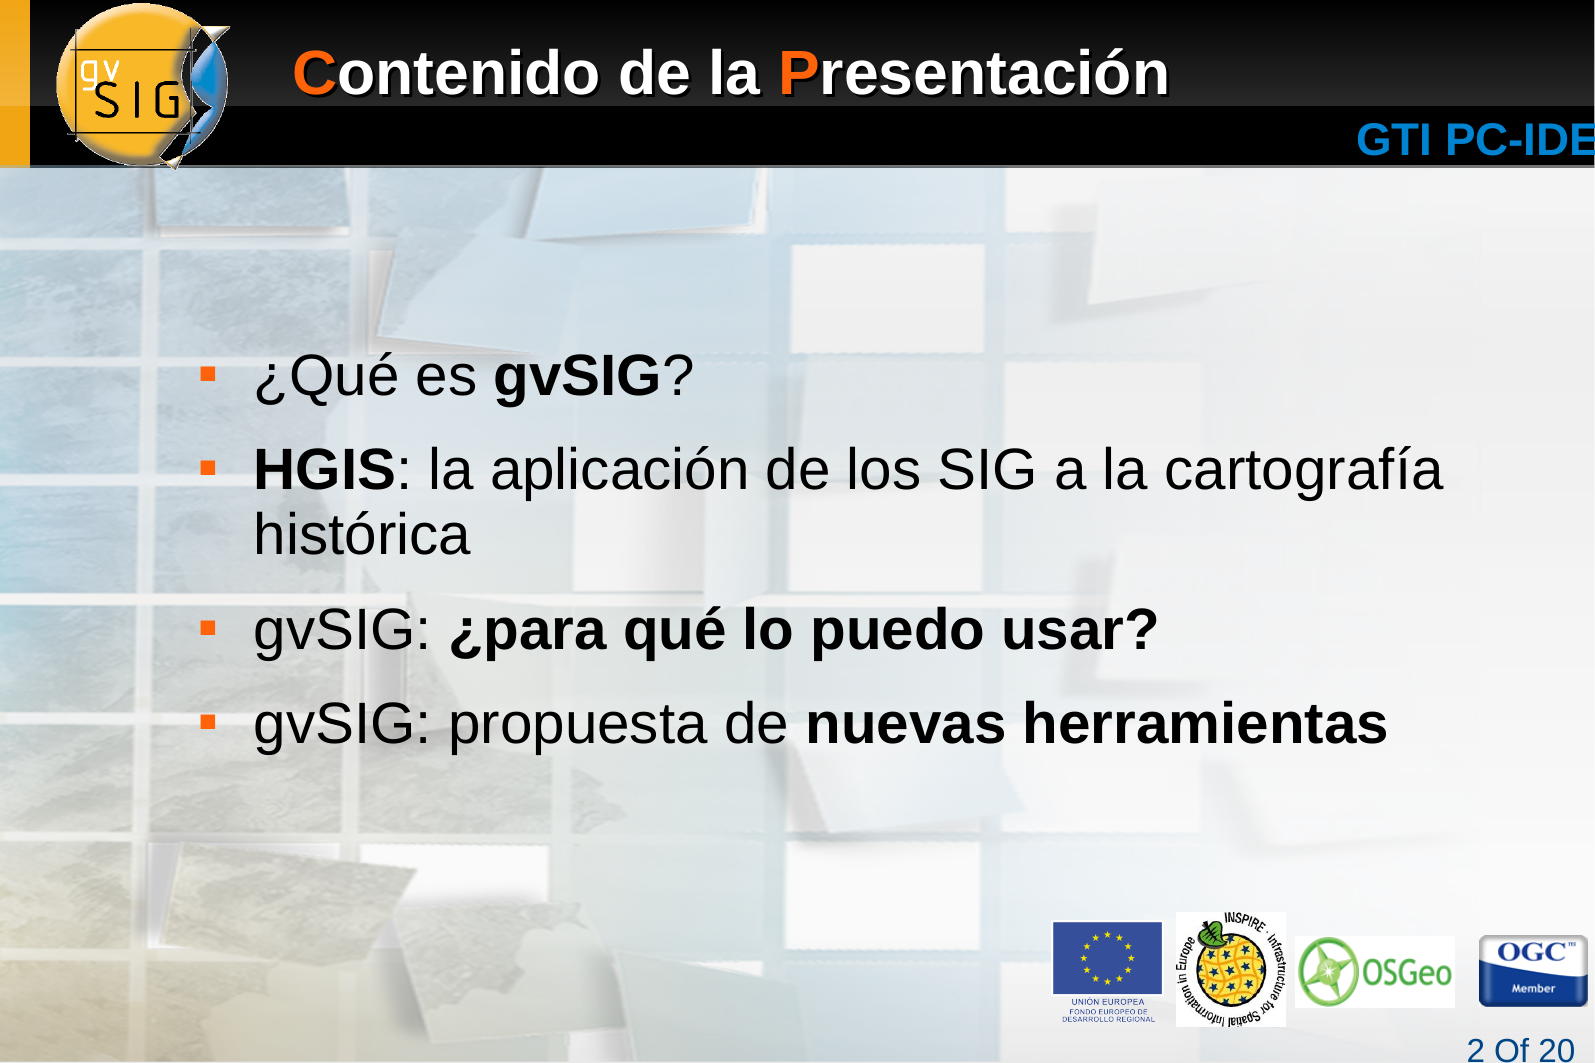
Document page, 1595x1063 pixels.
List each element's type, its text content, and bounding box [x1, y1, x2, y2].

text_box Contenido de la Presentación [277, 33, 1388, 119]
picture [0, 0, 1595, 1063]
list ¿Qué es gvSIG? HGIS: la aplicación de los SIG a la cartografía histórica gvSIG: ¿para qué lo puedo usar? gvSIG: propuesta de nuevas herramientas [183, 248, 1453, 950]
picture [1579, 142, 1595, 150]
picture [1579, 129, 1595, 136]
